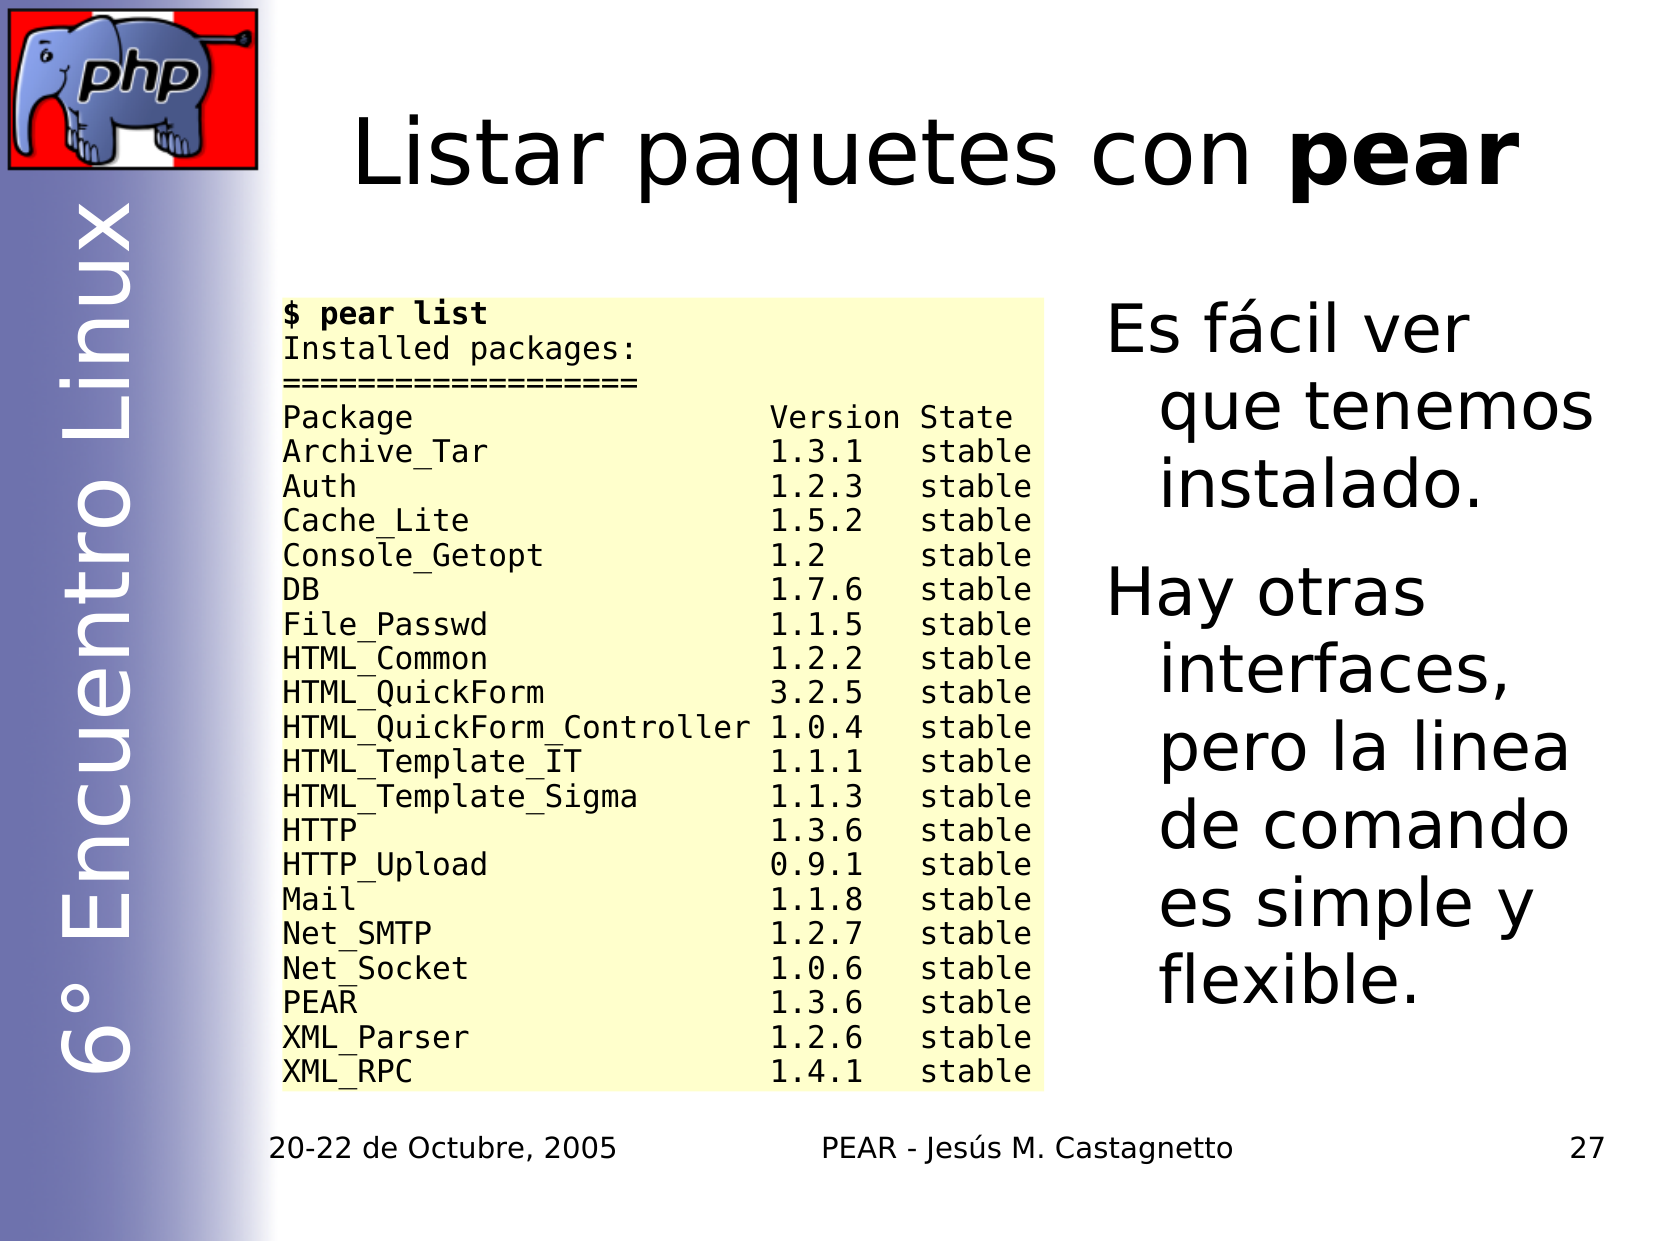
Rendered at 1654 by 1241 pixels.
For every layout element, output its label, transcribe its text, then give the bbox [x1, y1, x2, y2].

picture [0, 0, 1654, 1241]
text_box $ pear list Installed packages: =================== Package Version State Archive_Tar 1.3.1 stable Auth 1.2.3 stable Cache_Lite 1.5.2 stable Console_Getopt 1.2 stable DB 1.7.6 stable File_Passwd 1.1.5 stable HTML_Common 1.2.2 stable HTML_QuickForm 3.2.5 stable HTML_QuickForm_Controller 1.0.4 stable HTML_Template_IT 1.1.1 stable HTML_Template_Sigma 1.1.3 stable HTTP 1.3.6 stable HTTP_Upload 0.9.1 stable Mail 1.1.8 stable Net_SMTP 1.2.7 stable Net_Socket 1.0.6 stable PEAR 1.3.6 stable XML_Parser 1.2.6 stable XML_RPC 1.4.1 stable [282, 297, 1045, 1092]
title Listar paquetes con pear [300, 49, 1571, 257]
list Es fácil ver que tenemos instalado. Hay otras interfaces, pero la linea de comando es simple y flexible. [1087, 290, 1613, 1094]
